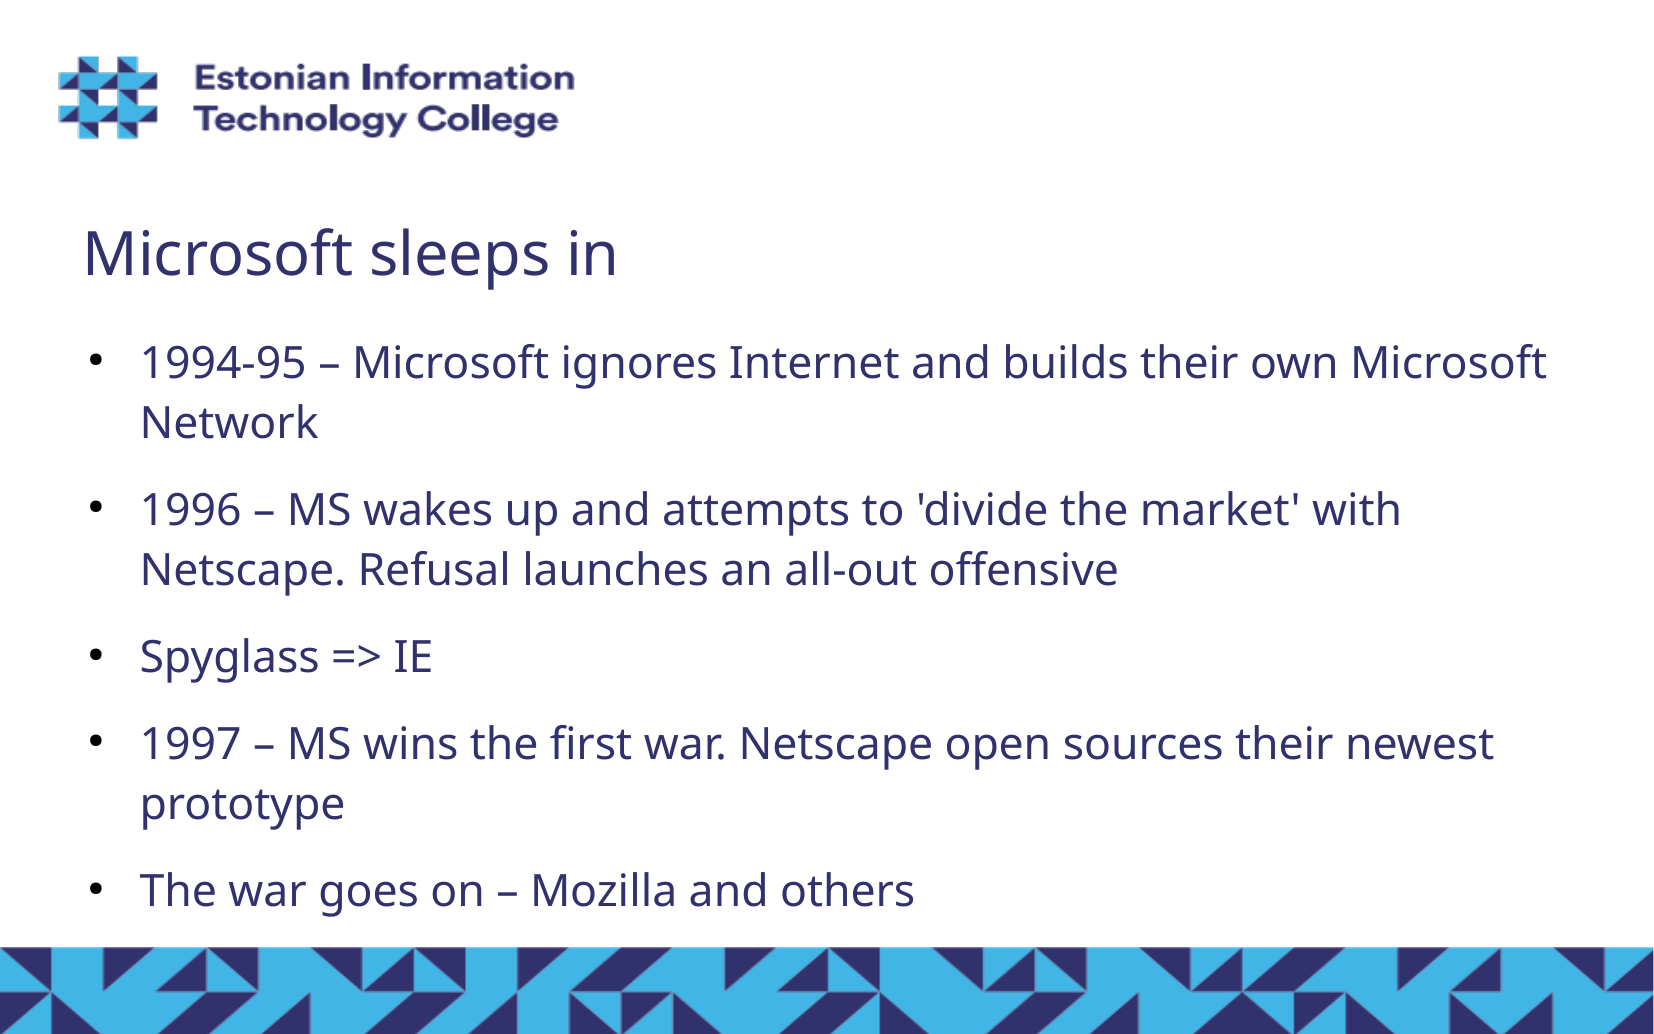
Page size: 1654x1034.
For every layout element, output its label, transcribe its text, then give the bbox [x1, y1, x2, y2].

title Microsoft sleeps in [82, 165, 1644, 338]
list 1994-95 – Microsoft ignores Internet and builds their own Microsoft Network 1996 – MS wakes up and attempts to 'divide the market' with Netscape. Refusal launches an all-out offensive Spyglass => IE 1997 – MS wins the first war. Netscape open sources their newest prototype The war goes on – Mozilla and others [70, 330, 1619, 922]
